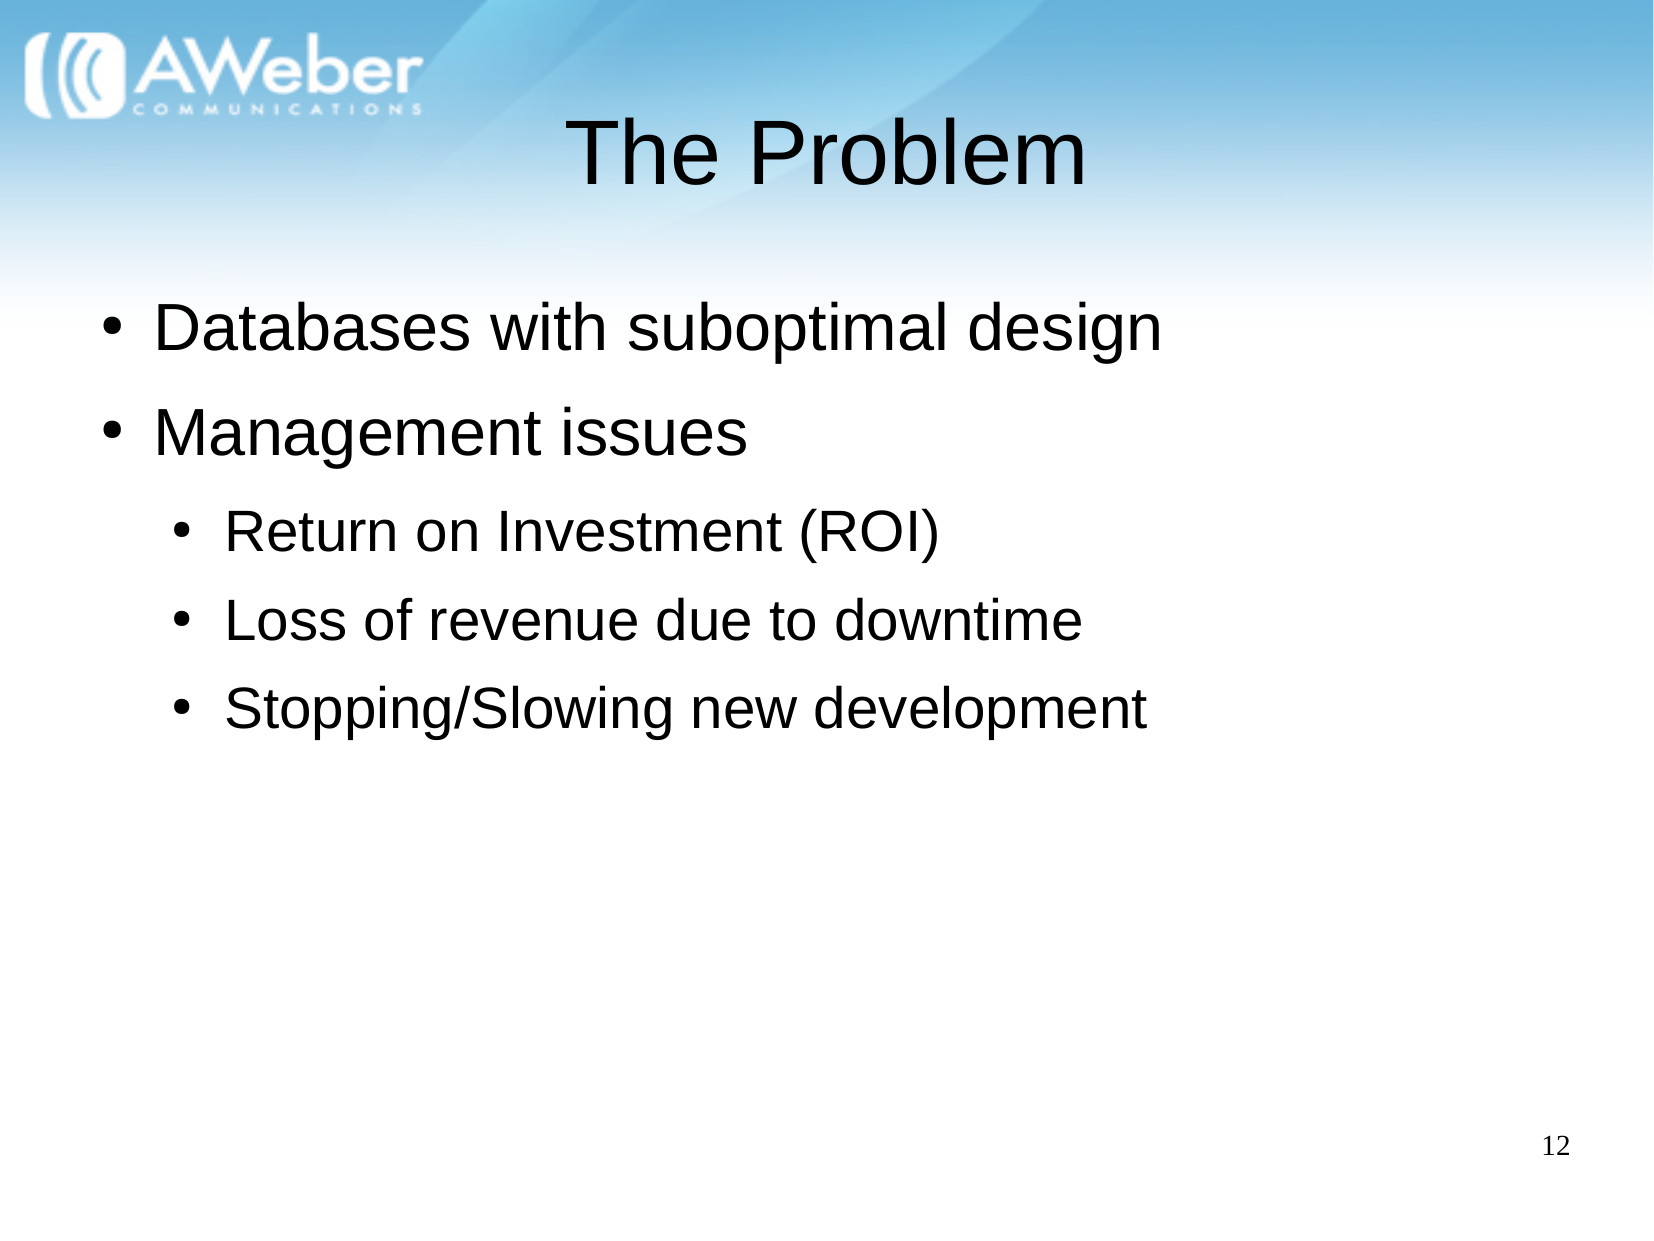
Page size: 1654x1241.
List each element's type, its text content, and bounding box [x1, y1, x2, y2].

list Databases with suboptimal design Management issues Return on Investment (ROI) Loss of revenue due to downtime Stopping/Slowing new development [82, 290, 1571, 1109]
title The Problem [82, 49, 1571, 257]
picture [0, 0, 1654, 376]
